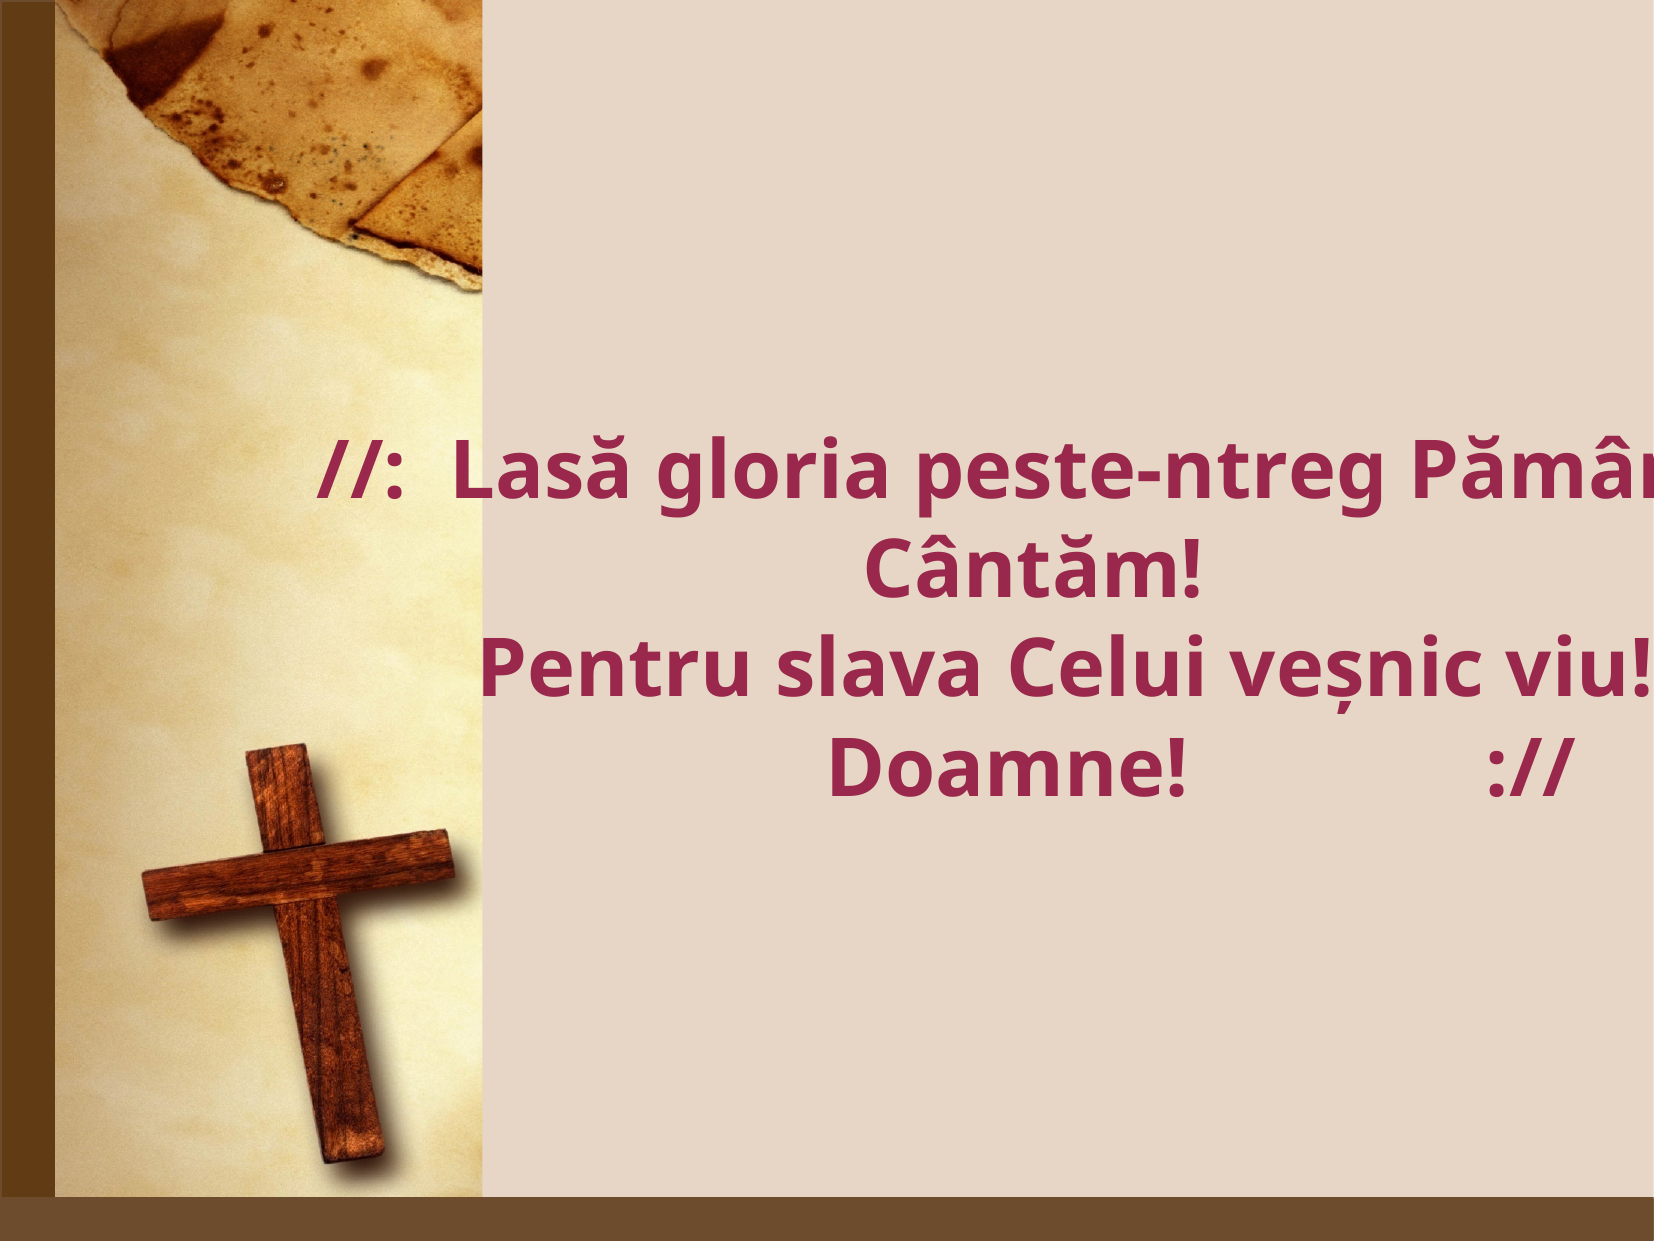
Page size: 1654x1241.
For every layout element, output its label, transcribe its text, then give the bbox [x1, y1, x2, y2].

picture [55, 0, 483, 1197]
text_box //: Lasă gloria peste-ntreg Pământ! Cântăm! Pentru slava Celui veșnic viu! Doamne! :// [301, 407, 1654, 827]
